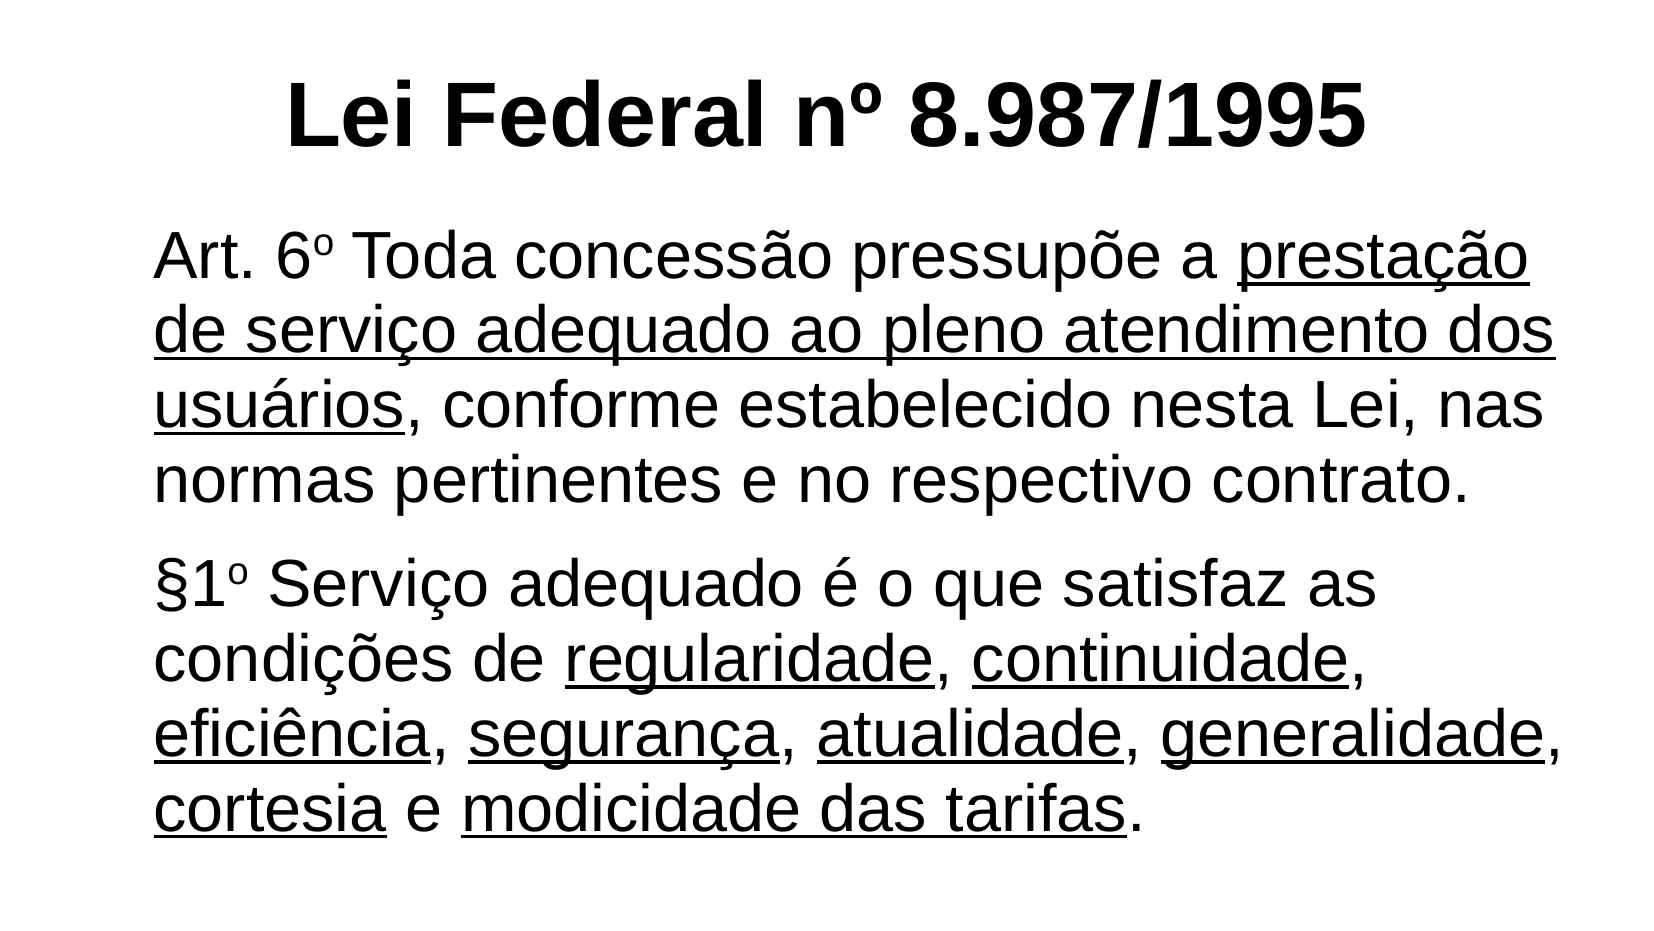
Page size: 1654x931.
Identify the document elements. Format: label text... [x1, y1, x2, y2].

title Lei Federal nº 8.987/1995 [82, 37, 1571, 193]
list Art. 6o Toda concessão pressupõe a prestação de serviço adequado ao pleno atendimento dos usuários, conforme estabelecido nesta Lei, nas normas pertinentes e no respectivo contrato. §1o Serviço adequado é o que satisfaz as condições de regularidade, continuidade, eficiência, segurança, atualidade, generalidade, cortesia e modicidade das tarifas. [82, 217, 1571, 886]
